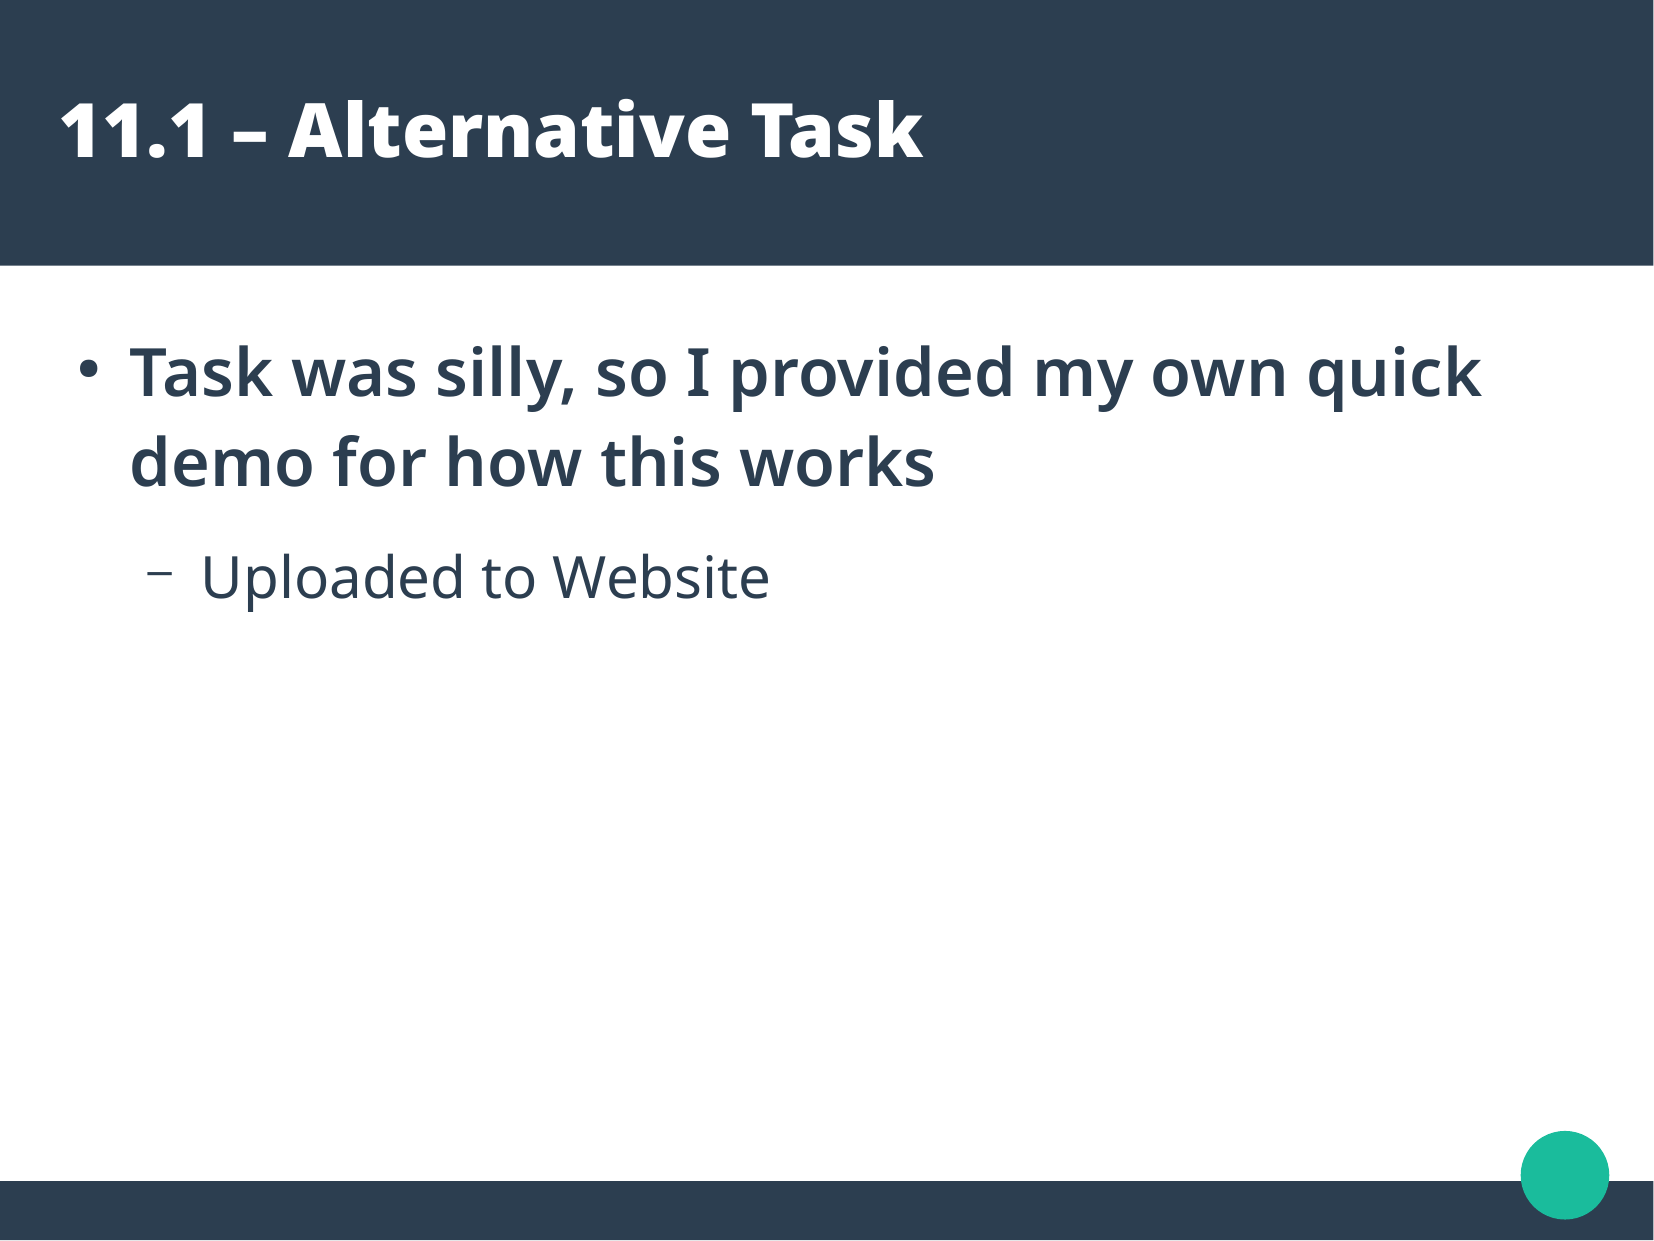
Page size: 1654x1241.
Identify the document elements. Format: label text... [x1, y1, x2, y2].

title 11.1 – Alternative Task [59, 49, 1595, 207]
list Task was silly, so I provided my own quick demo for how this works Uploaded to Website [59, 324, 1595, 1152]
